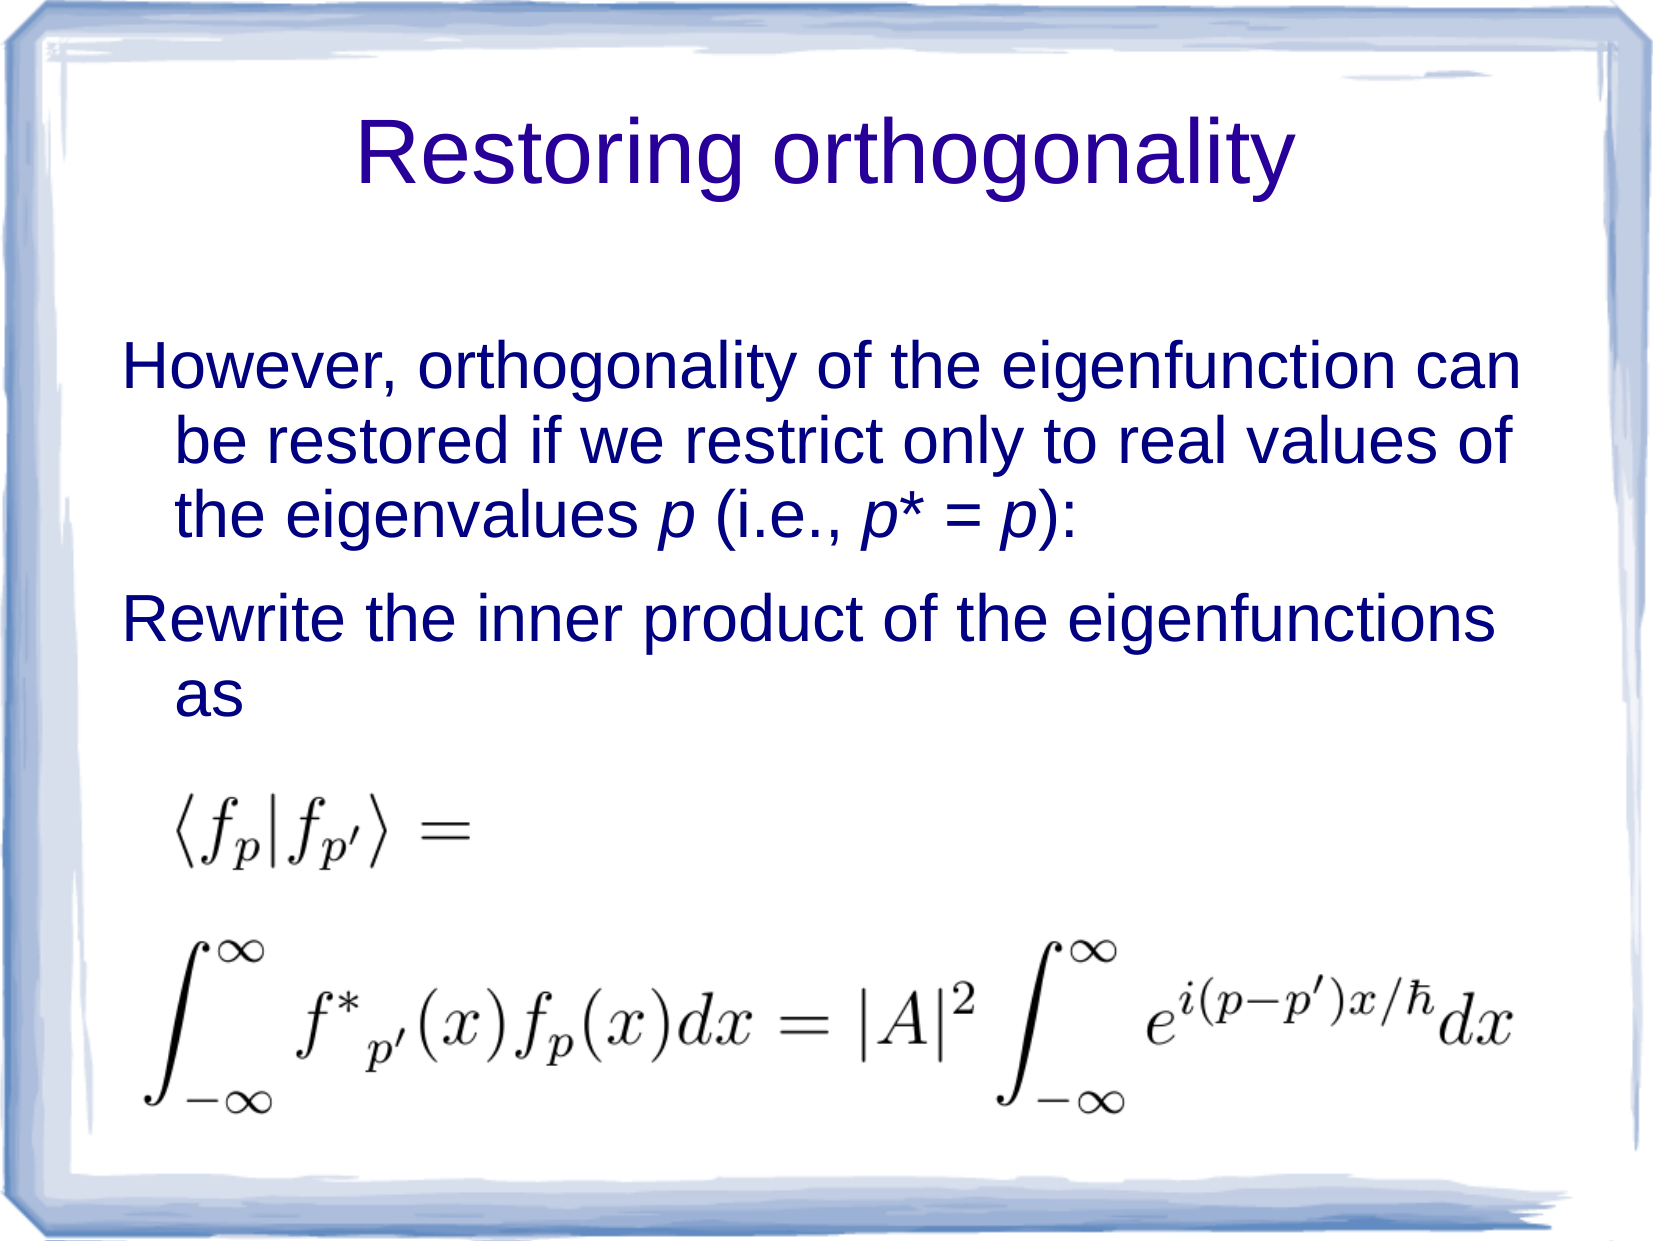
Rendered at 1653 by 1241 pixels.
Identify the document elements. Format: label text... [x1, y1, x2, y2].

picture [0, 0, 1653, 1241]
title Restoring orthogonality [82, 49, 1570, 256]
list However, orthogonality of the eigenfunction can be restored if we restrict only to real values of the eigenvalues p (i.e., p* = p): Rewrite the inner product of the eigenfunctions as [117, 324, 1570, 1236]
